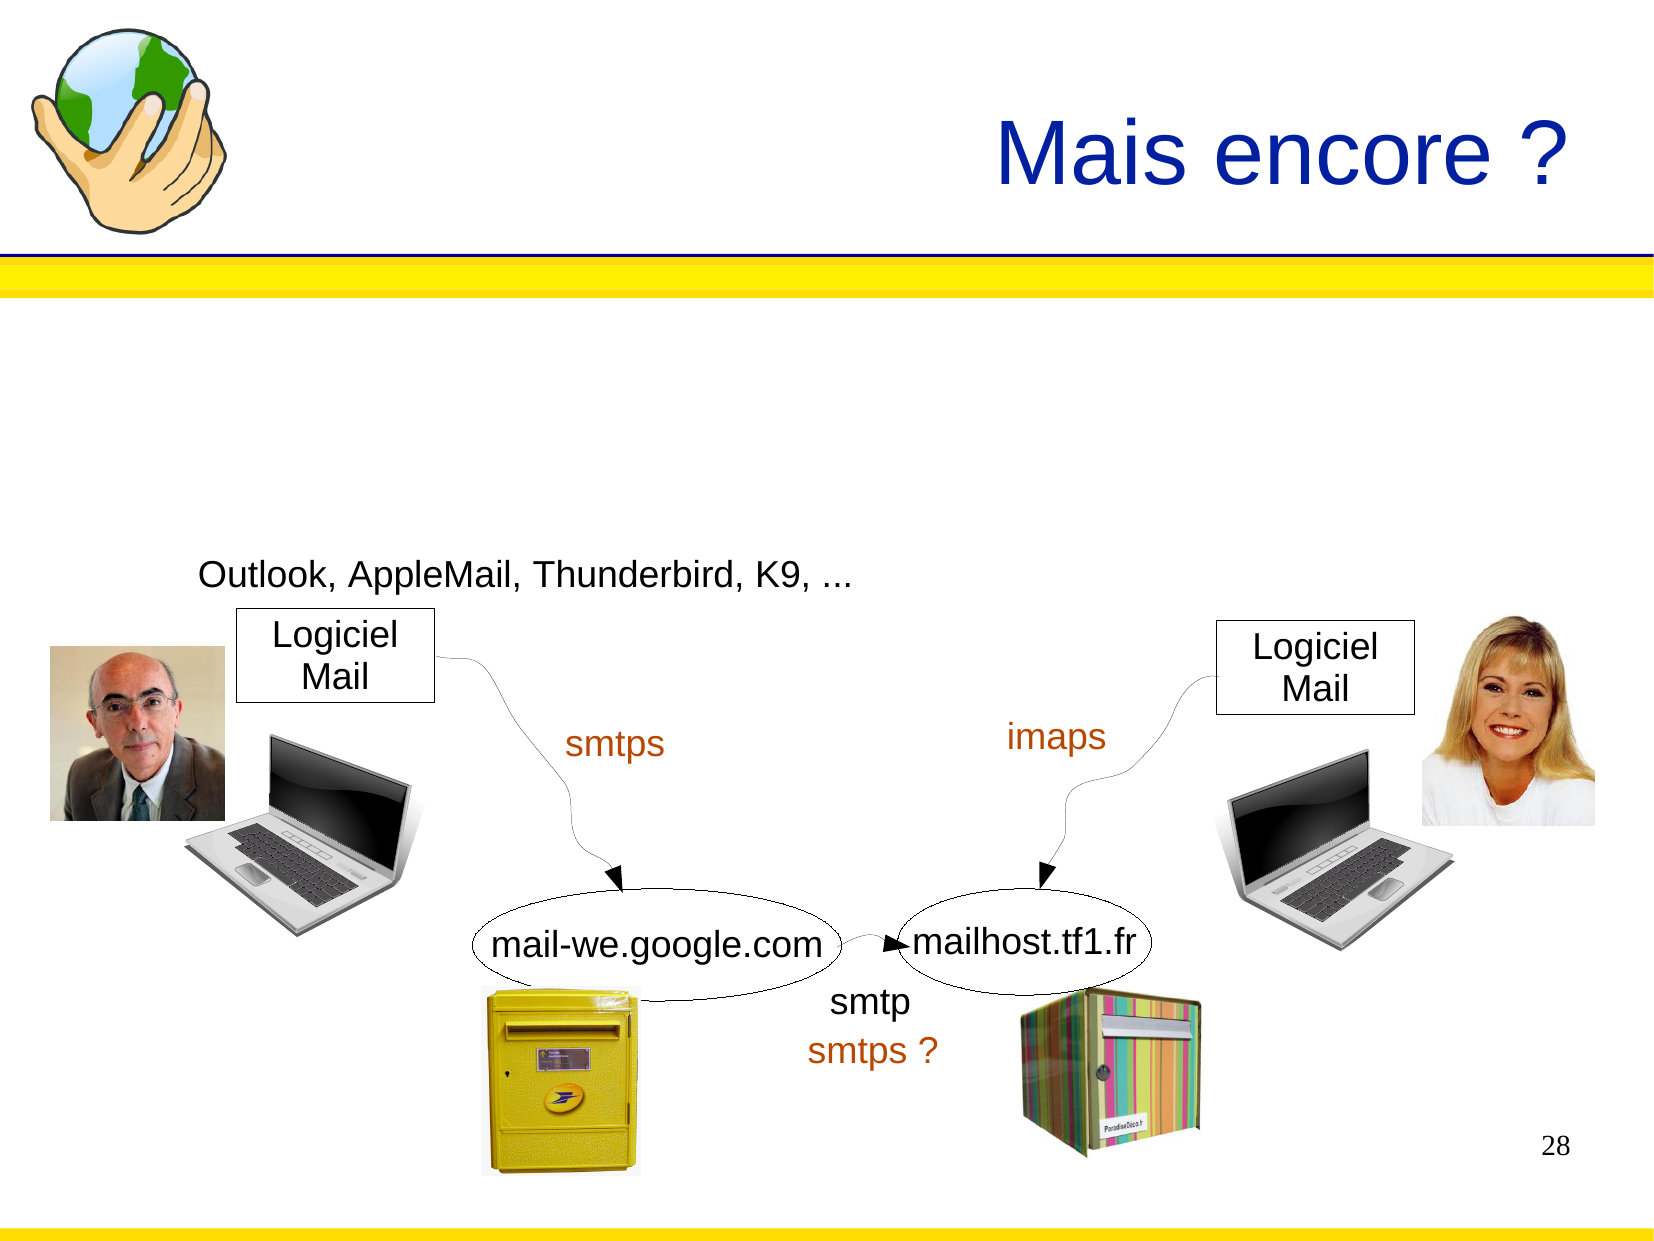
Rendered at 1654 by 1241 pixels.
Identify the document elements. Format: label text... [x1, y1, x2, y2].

picture [1207, 611, 1595, 957]
text_box Logiciel Mail [236, 608, 435, 703]
text_box Logiciel Mail [1216, 620, 1415, 715]
text_box smtps [550, 714, 681, 772]
text_box mailhost.tf1.fr [897, 888, 1152, 996]
text_box smtp [814, 973, 926, 1021]
text_box Outlook, AppleMail, Thunderbird, K9, ... [183, 546, 866, 604]
text_box smtps ? [792, 1021, 954, 1079]
text_box mail-we.google.com [472, 888, 842, 1002]
picture [50, 646, 432, 942]
picture [969, 982, 1261, 1161]
title Mais encore ? [372, 49, 1571, 257]
text_box imaps [992, 707, 1122, 765]
picture [11, 14, 246, 248]
picture [481, 986, 641, 1176]
